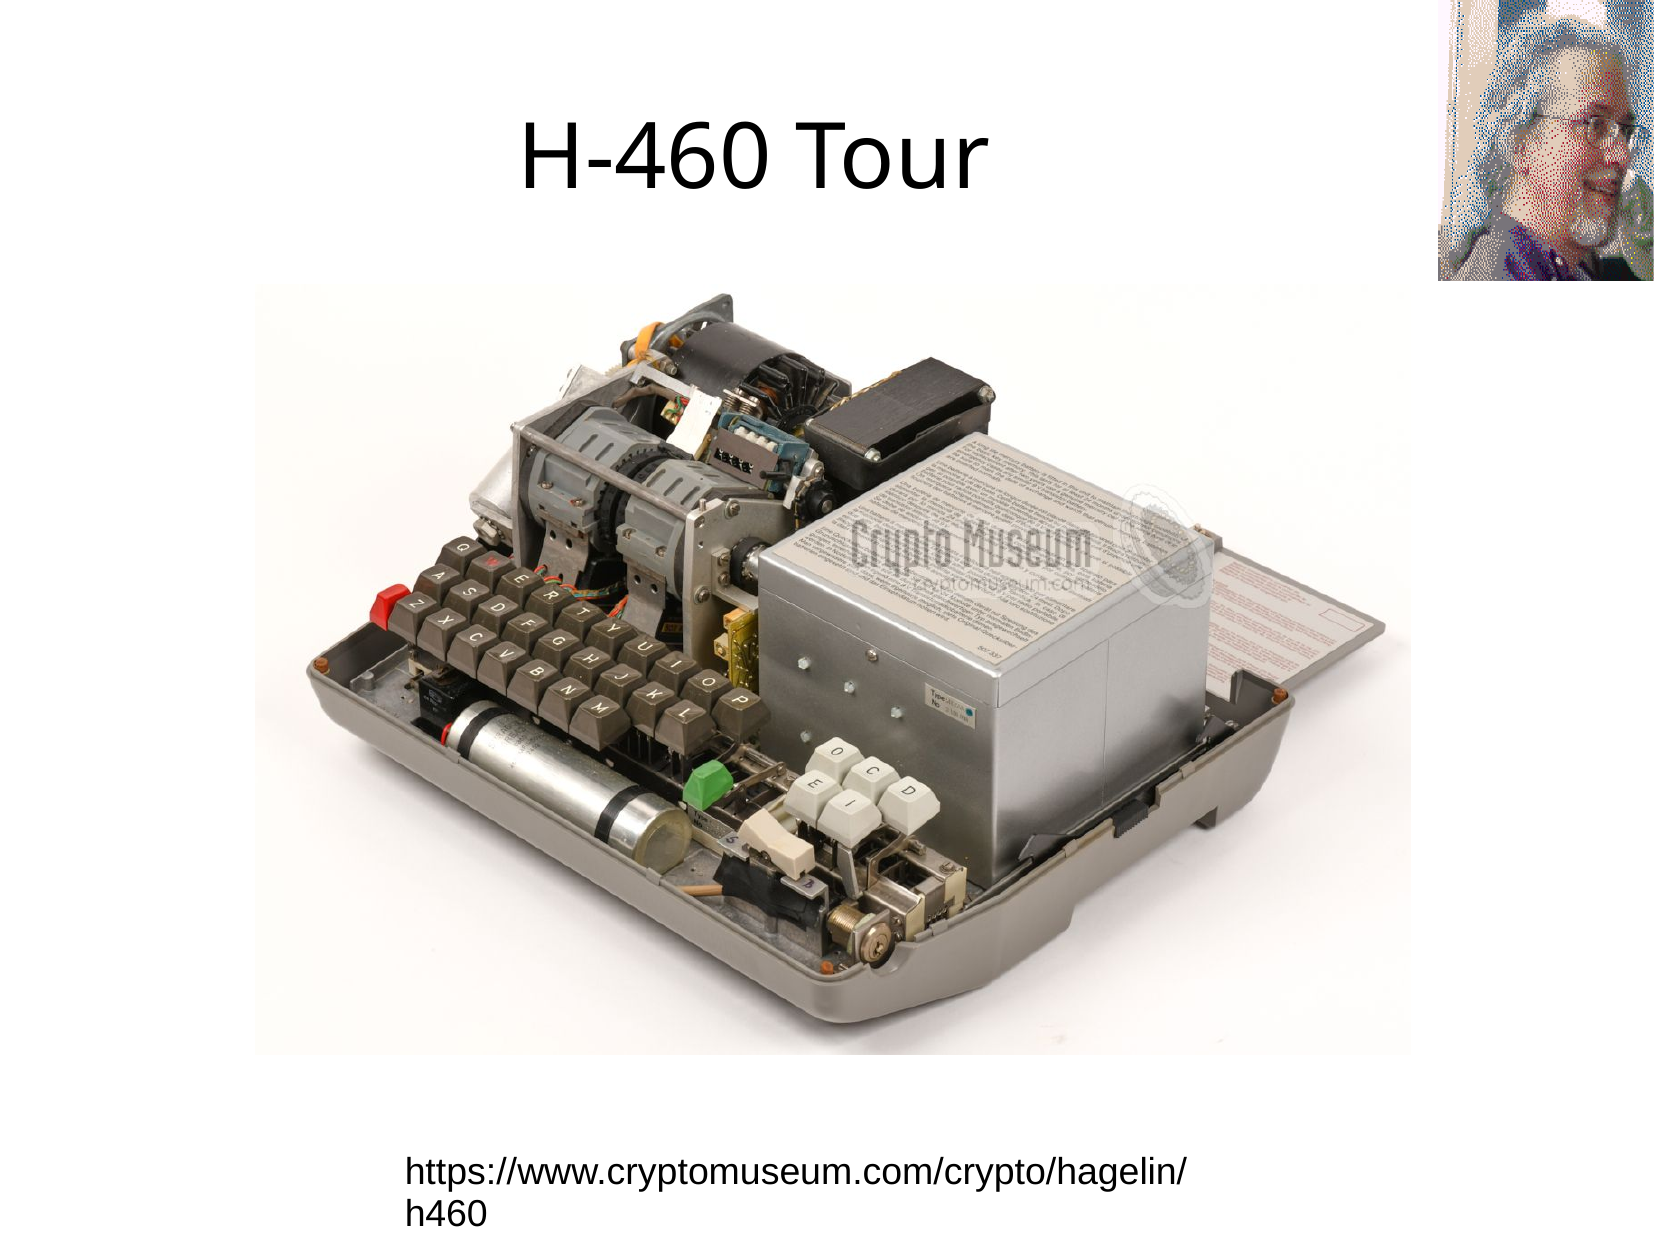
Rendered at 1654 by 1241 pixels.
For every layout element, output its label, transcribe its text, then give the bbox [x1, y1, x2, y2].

picture [255, 284, 1411, 1055]
picture [1438, 0, 1654, 281]
text_box https://www.cryptomuseum.com/crypto/hagelin/h460 [390, 1143, 1286, 1201]
title H-460 Tour [82, 49, 1426, 257]
